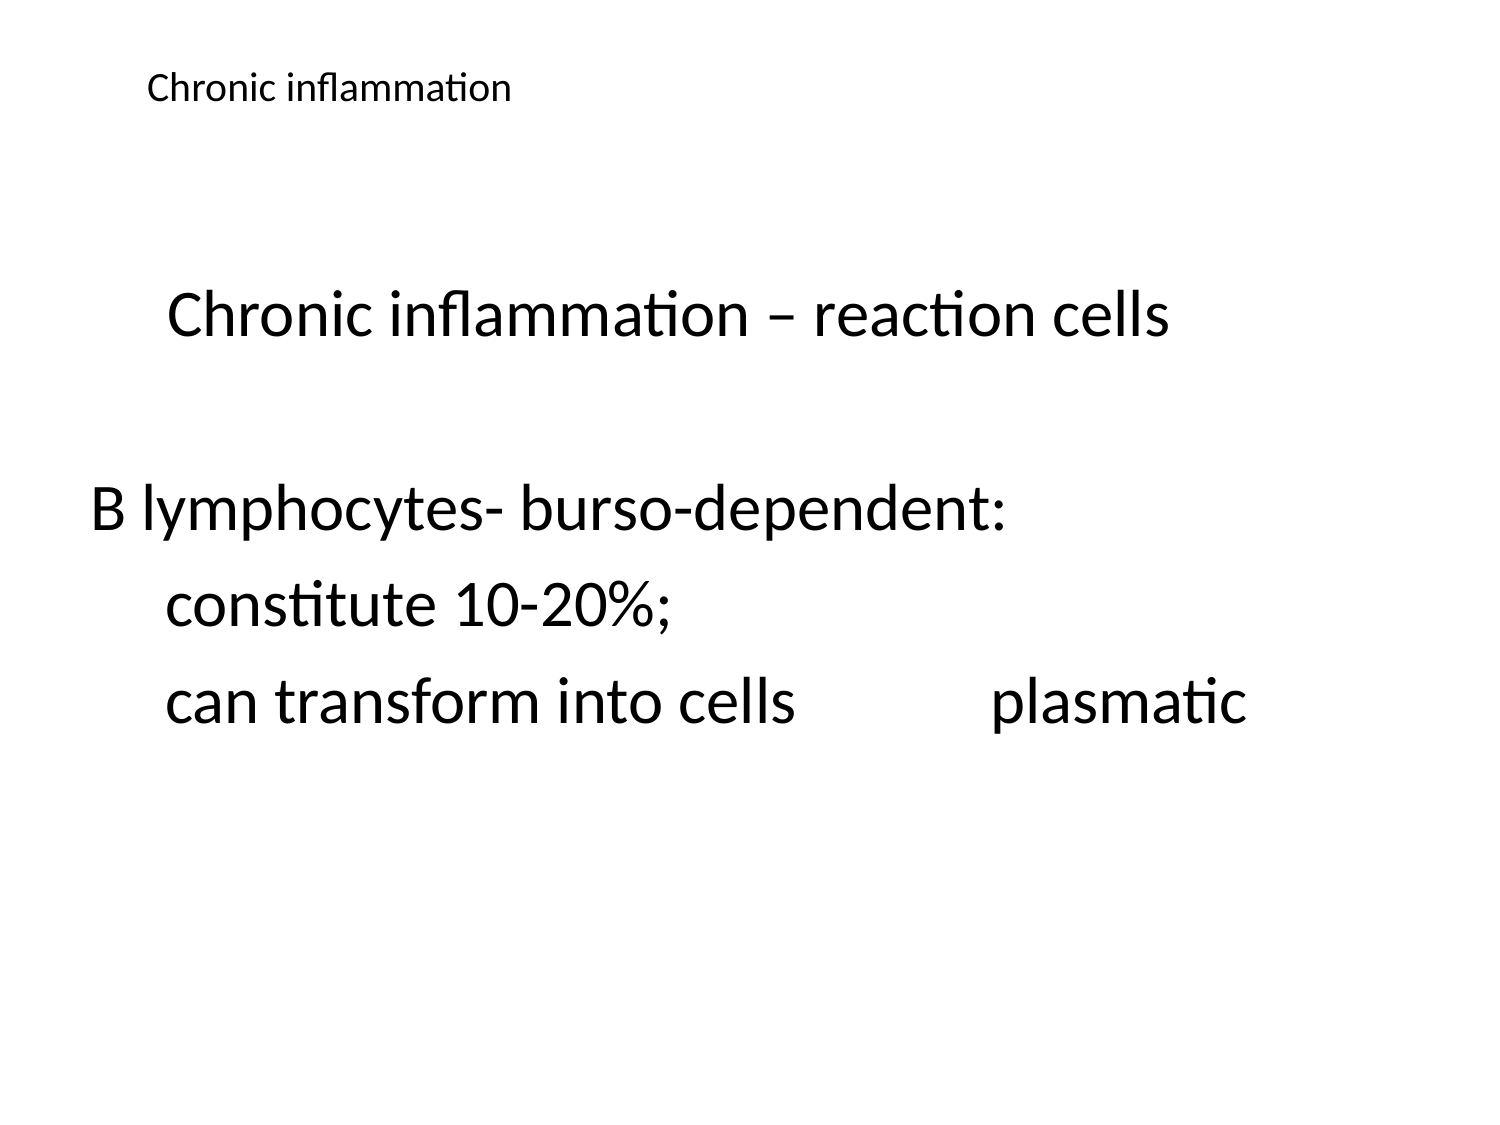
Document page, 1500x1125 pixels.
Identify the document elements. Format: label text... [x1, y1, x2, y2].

list Chronic inflammation – reaction cells B lymphocytes- burso-dependent: constitute 10-20%; can transform into cells plasmatic [75, 262, 1426, 1005]
title Chronic inflammation [75, 45, 585, 126]
